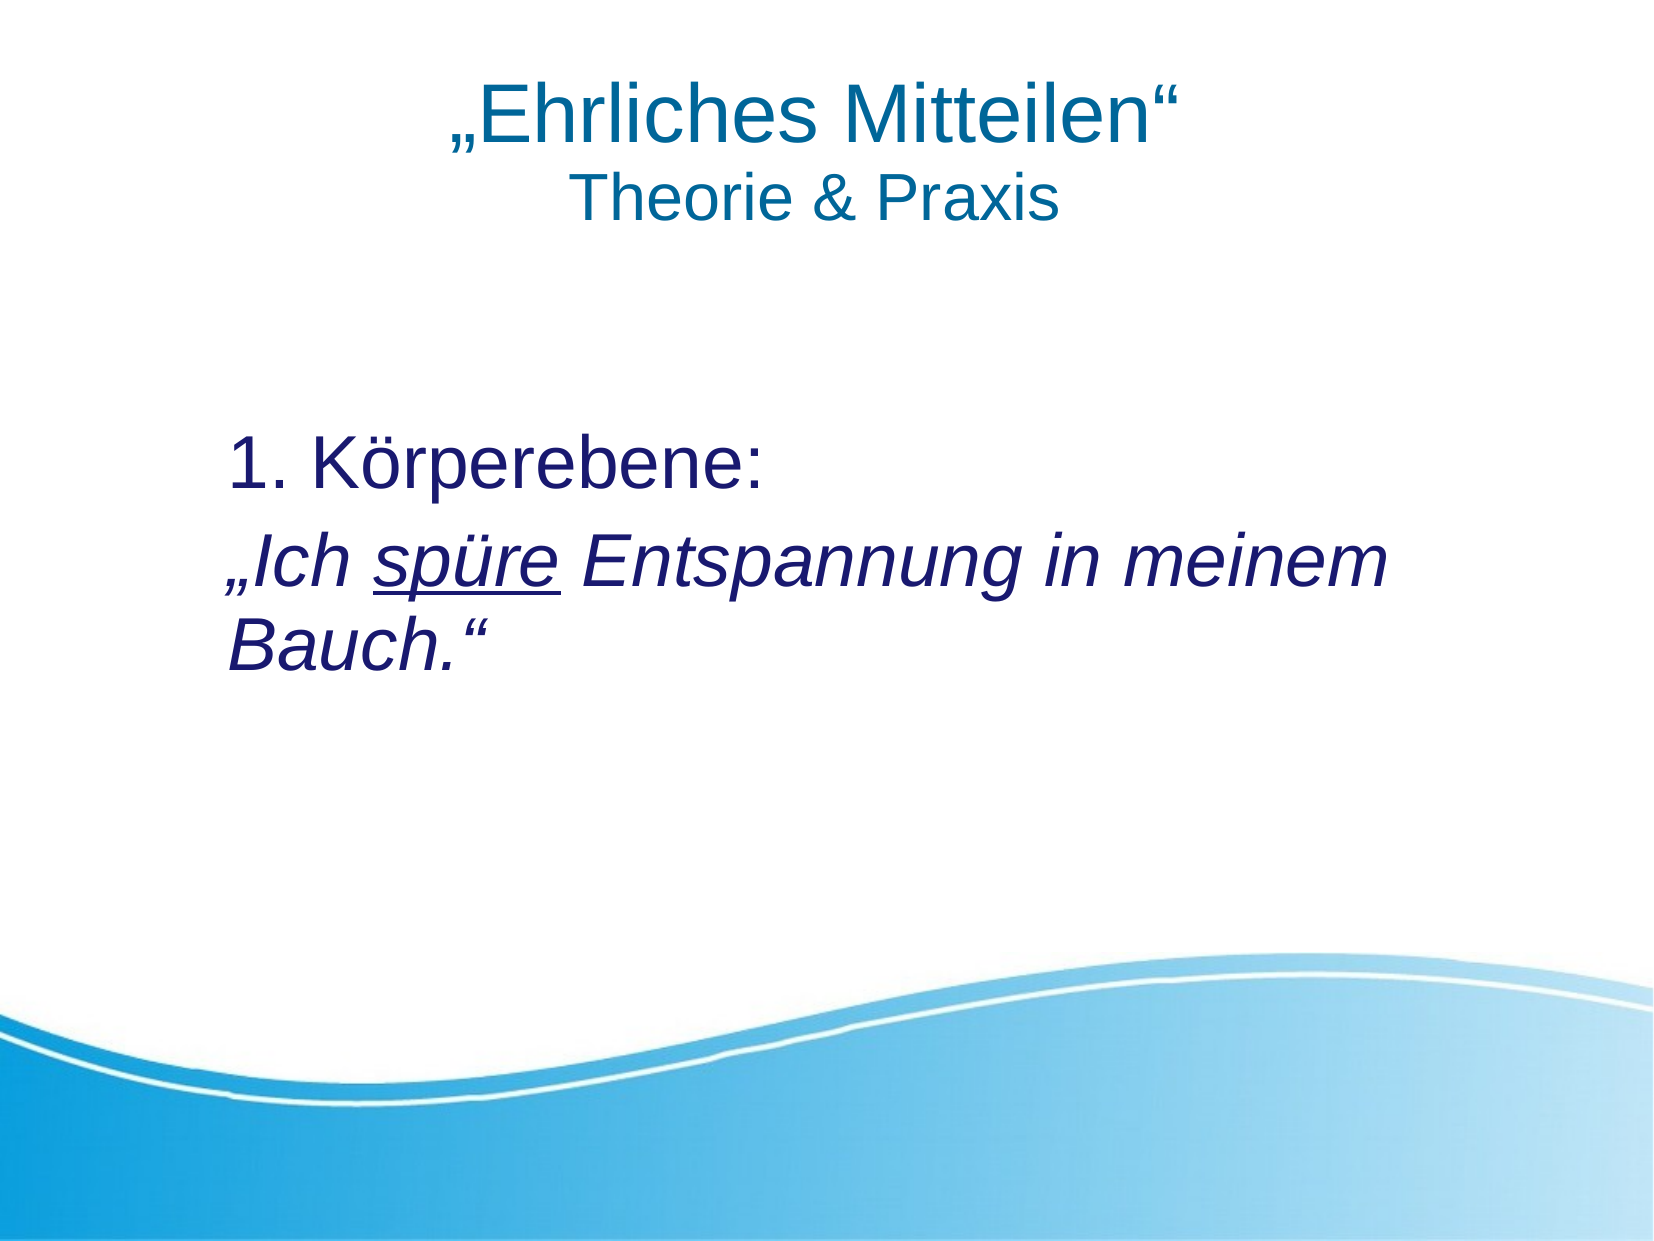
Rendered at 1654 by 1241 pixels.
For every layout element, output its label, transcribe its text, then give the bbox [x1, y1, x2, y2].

text_box 1. Körperebene: „Ich spüre Entspannung in meinem Bauch.“ [212, 413, 1524, 851]
title „Ehrliches Mitteilen“ Theorie & Praxis [70, 47, 1559, 255]
picture [0, 952, 1654, 1241]
